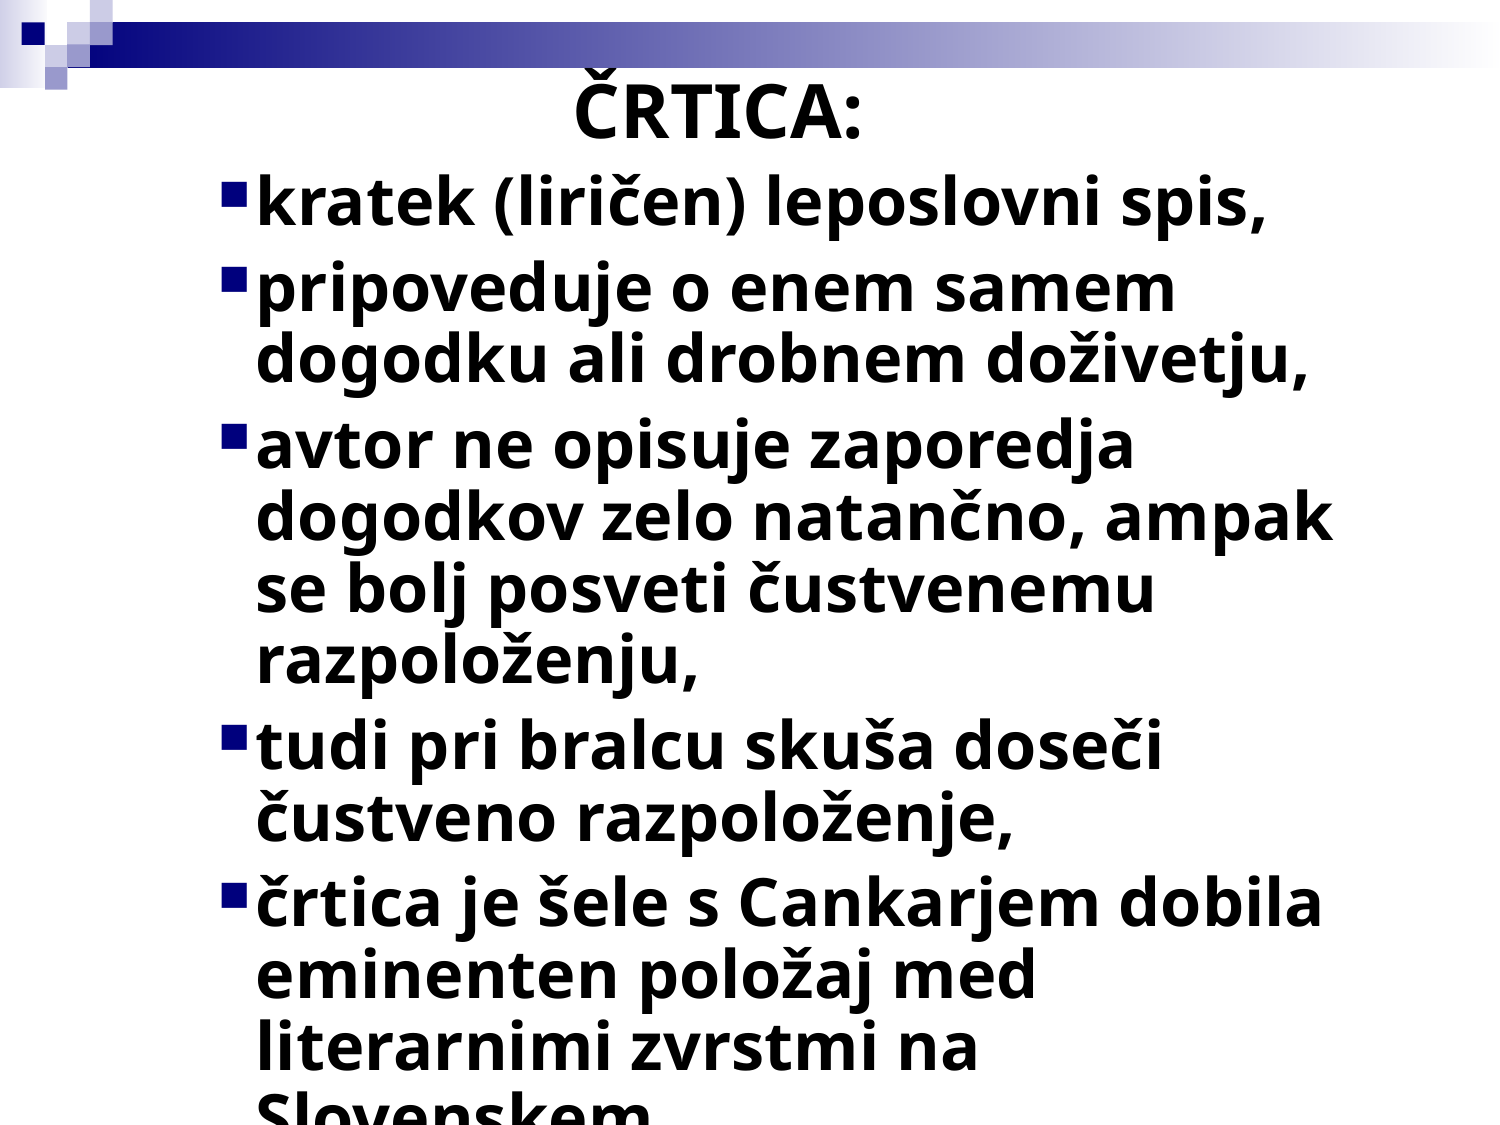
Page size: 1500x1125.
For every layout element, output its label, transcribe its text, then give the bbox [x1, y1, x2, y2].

list ČRTICA: kratek (liričen) leposlovni spis, pripoveduje o enem samem dogodku ali drobnem doživetju, avtor ne opisuje zaporedja dogodkov zelo natančno, ampak se bolj posveti čustvenemu razpoloženju, tudi pri bralcu skuša doseči čustveno razpoloženje, črtica je šele s Cankarjem dobila eminenten položaj med literarnimi zvrstmi na Slovenskem. [53, 66, 1404, 1083]
